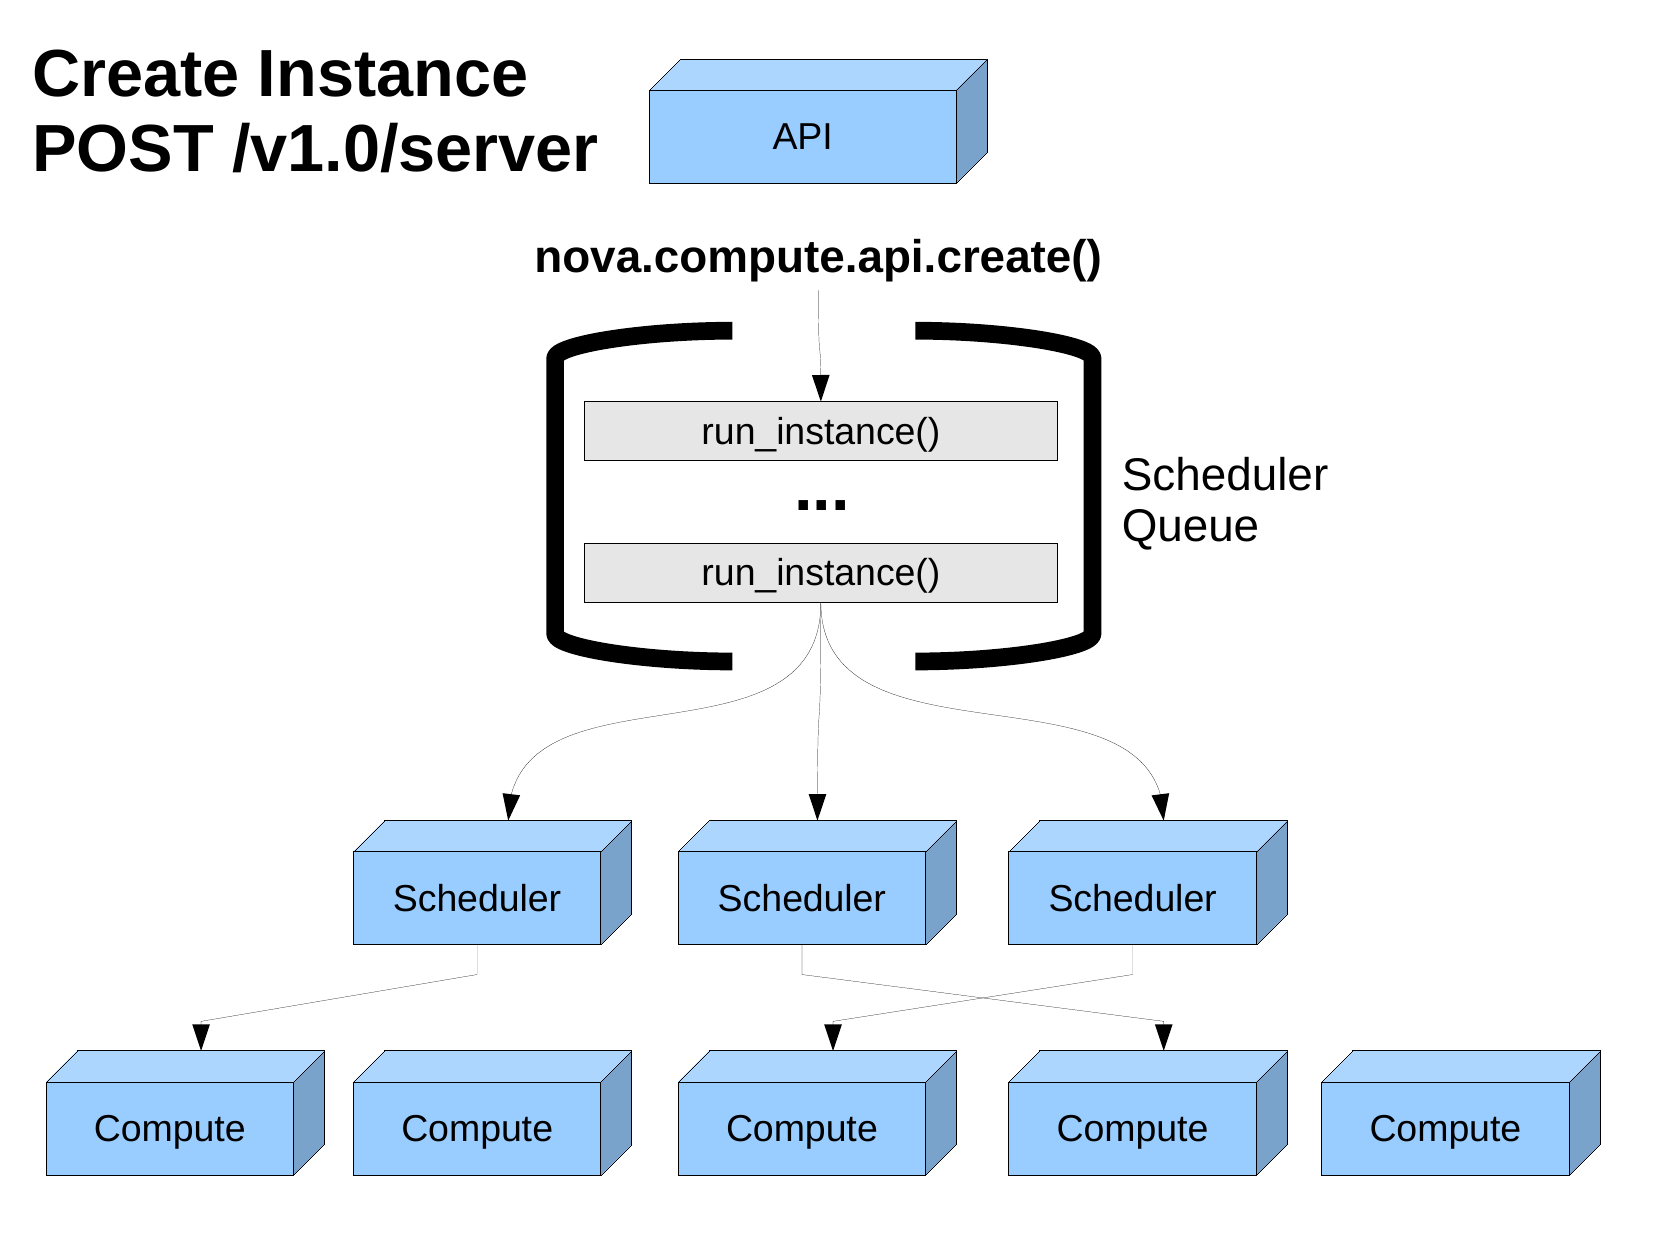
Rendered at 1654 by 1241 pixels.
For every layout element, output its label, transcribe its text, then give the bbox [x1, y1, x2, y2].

table_cell 8 [353, 820, 631, 852]
text_box Create Instance POST /v1.0/server [17, 28, 614, 193]
text_box Compute [46, 1083, 293, 1176]
table_cell MyHost27 [678, 820, 956, 852]
text_box Scheduler [678, 852, 925, 945]
table_cell 1 [649, 59, 986, 91]
text_box run_instance() [584, 401, 1058, 461]
text_box Scheduler [1008, 852, 1256, 945]
text_box ... [779, 442, 865, 533]
table_cell MyHost38 [353, 1050, 631, 1083]
text_box OR [678, 1050, 956, 1083]
text_box run_instance() [584, 543, 1058, 603]
text_box Compute [1321, 1083, 1569, 1176]
text_box nova.compute.api.create_all_at_once() [1008, 1050, 1287, 1083]
table_cell 2 [1008, 820, 1287, 852]
text_box API [649, 91, 956, 184]
text_box Compute [678, 1083, 925, 1176]
text_box nova.compute.api.create() [519, 223, 1118, 291]
text_box Scheduler Queue [1107, 441, 1344, 559]
text_box Scheduler [353, 852, 600, 945]
table_cell 19 [46, 1050, 324, 1083]
text_box Compute [1008, 1083, 1256, 1176]
text_box API [1321, 1050, 1600, 1083]
text_box Compute [353, 1083, 600, 1176]
